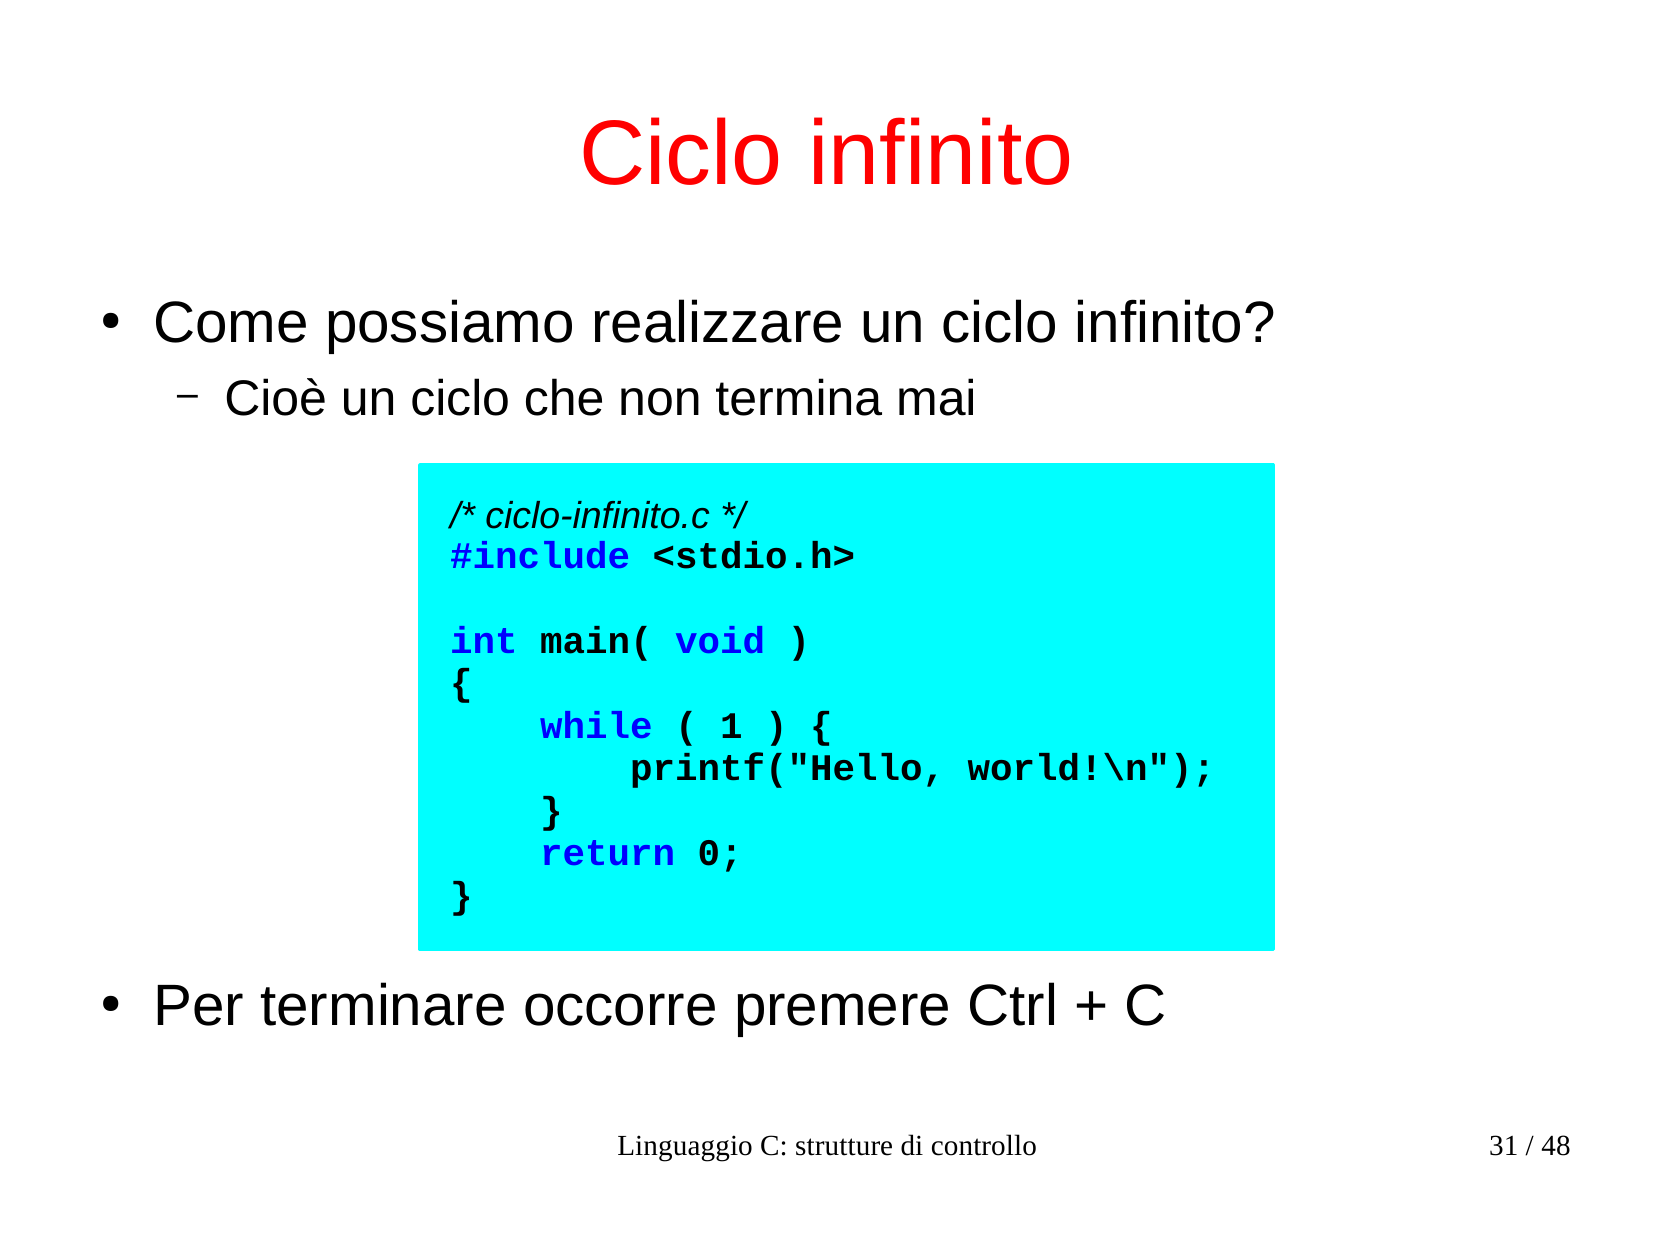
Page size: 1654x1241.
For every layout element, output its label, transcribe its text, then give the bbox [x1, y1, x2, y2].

text_box /* ciclo-infinito.c */ #include <stdio.h> int main( void ) { while ( 1 ) { printf("Hello, world!\n"); } return 0; } [420, 465, 1274, 950]
list Come possiamo realizzare un ciclo infinito? Cioè un ciclo che non termina mai Per terminare occorre premere Ctrl + C [82, 290, 1571, 1109]
title Ciclo infinito [82, 49, 1571, 257]
